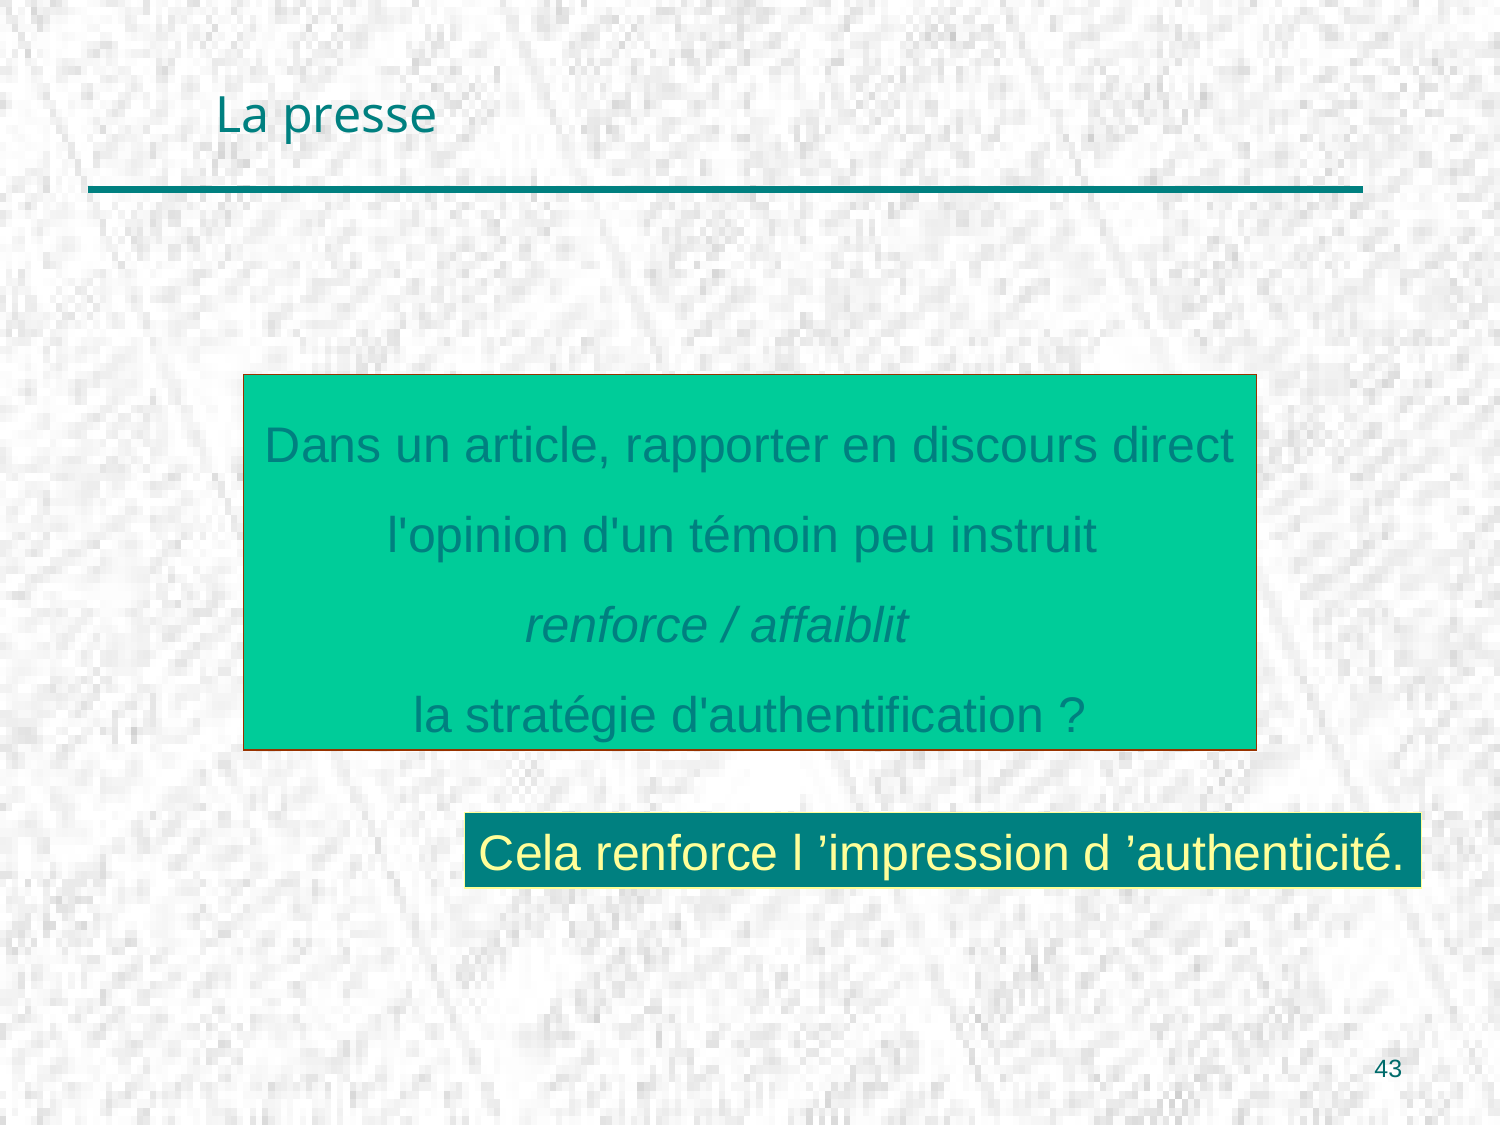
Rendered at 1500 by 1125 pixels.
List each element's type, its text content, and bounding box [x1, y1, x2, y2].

picture [0, 0, 1500, 1125]
text_box Cela renforce l ’impression d ’authenticité. [464, 812, 1422, 888]
text_box Dans un article, rapporter en discours direct l'opinion d'un témoin peu instruit renforce / affaiblit la stratégie d'authentification ? [243, 374, 1257, 750]
text_box La presse [200, 74, 454, 151]
